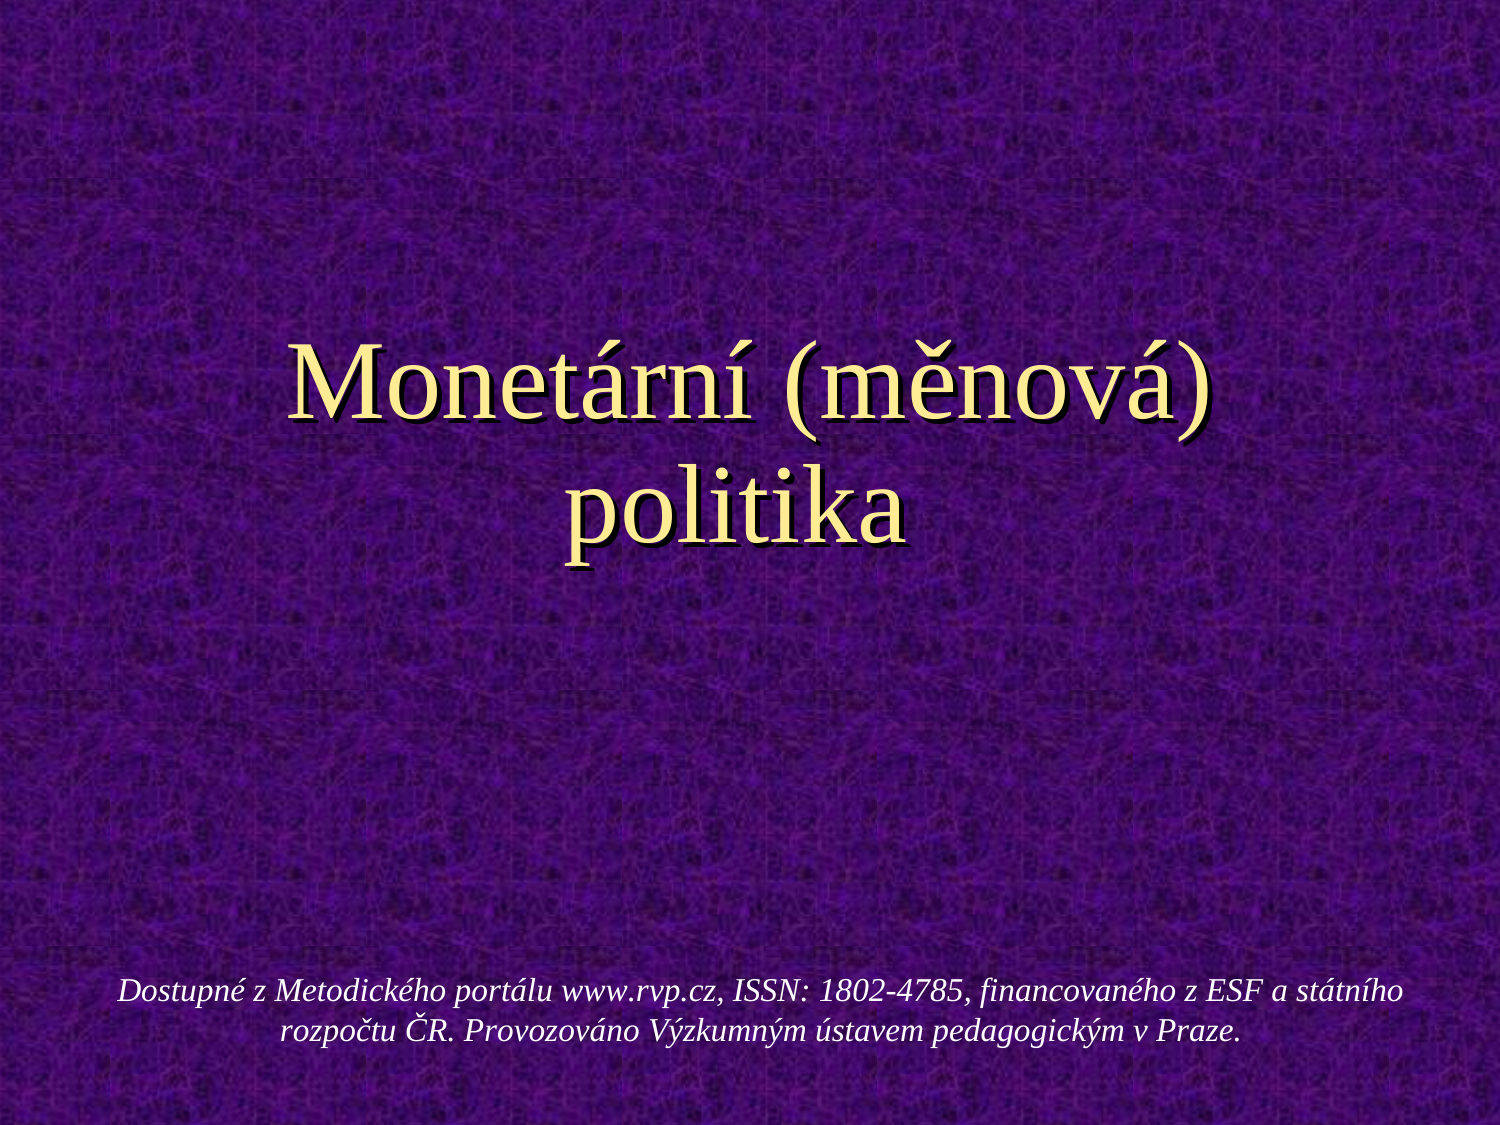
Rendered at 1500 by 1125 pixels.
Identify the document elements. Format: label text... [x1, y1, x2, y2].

title Monetární (měnová) politika [112, 299, 1388, 586]
text_box [225, 637, 1276, 926]
text_box Dostupné z Metodického portálu www.rvp.cz, ISSN: 1802-4785, financovaného z ESF a státního rozpočtu ČR. Provozováno Výzkumným ústavem pedagogickým v Praze. [93, 960, 1430, 1057]
picture [0, 0, 1500, 1125]
